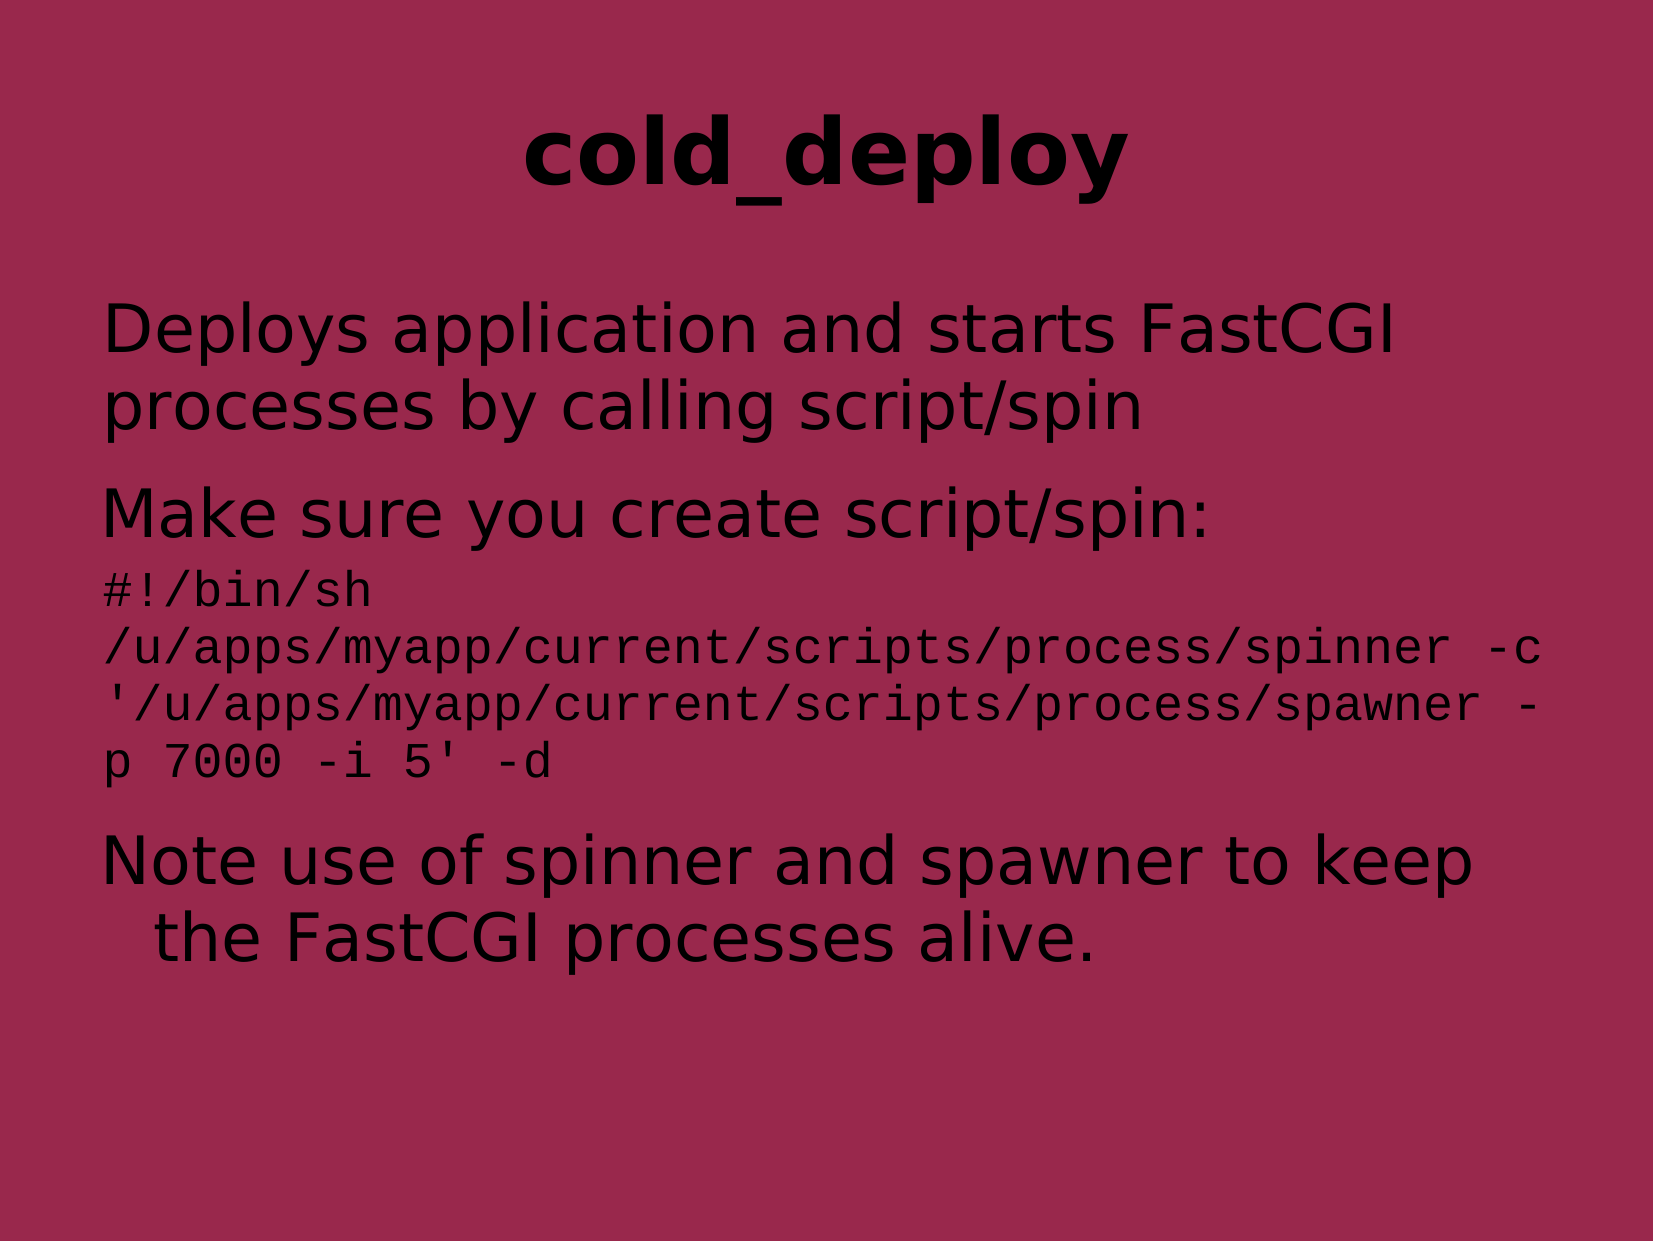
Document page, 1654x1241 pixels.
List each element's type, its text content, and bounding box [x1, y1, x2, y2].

title cold_deploy [82, 56, 1571, 250]
list Deploys application and starts FastCGI processes by calling script/spin Make sure you create script/spin: #!/bin/sh /u/apps/myapp/current/scripts/process/spinner -c '/u/apps/myapp/current/scripts/process/spawner -p 7000 -i 5' -d Note use of spinner and spawner to keep the FastCGI processes alive. [82, 290, 1571, 1095]
